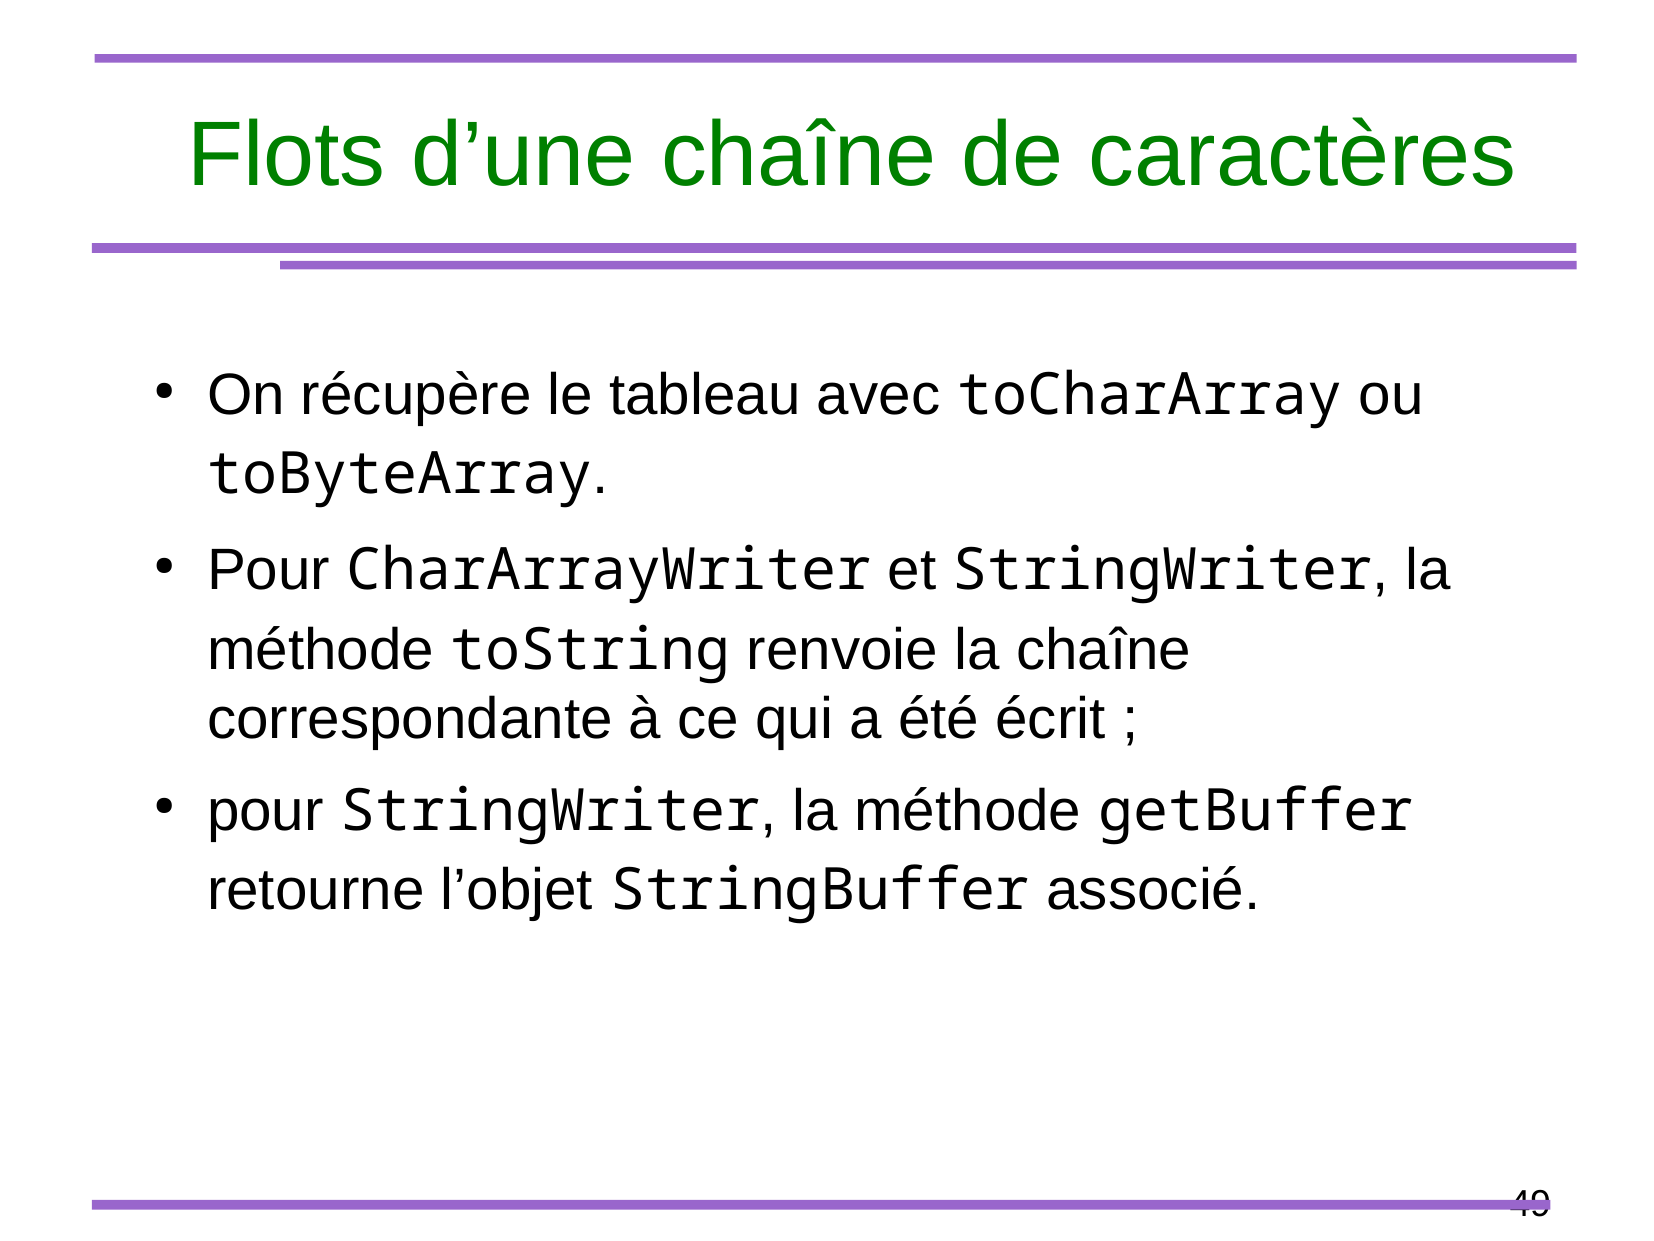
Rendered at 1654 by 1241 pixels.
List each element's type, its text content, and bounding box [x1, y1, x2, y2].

title Flots d’une chaîne de caractères [121, 49, 1534, 257]
list On récupère le tableau avec toCharArray ou toByteArray. Pour CharArrayWriter et StringWriter, la méthode toString renvoie la chaîne correspondante à ce qui a été écrit ; pour StringWriter, la méthode getBuffer retourne l’objet StringBuffer associé. [121, 344, 1534, 1127]
